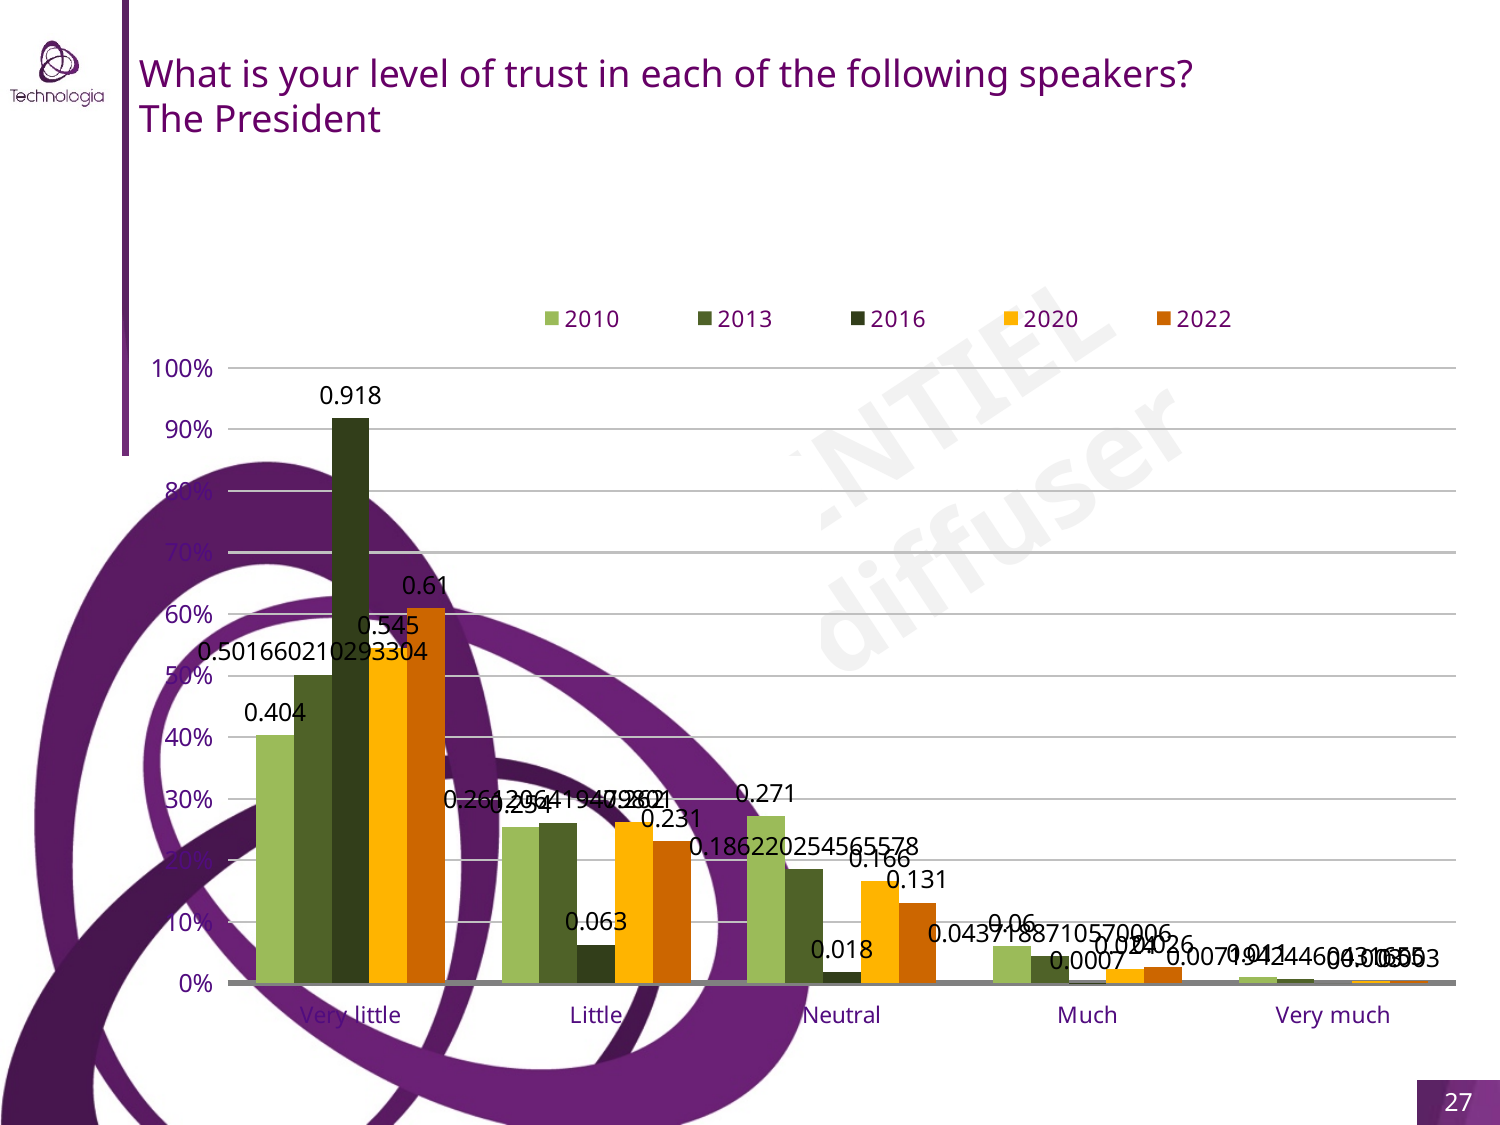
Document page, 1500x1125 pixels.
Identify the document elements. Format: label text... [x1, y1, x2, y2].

chart [123, 215, 1460, 1083]
title What is your level of trust in each of the following speakers? The President [123, 42, 1282, 185]
picture [1417, 1080, 1500, 1125]
picture [0, 0, 821, 1125]
picture [0, 33, 113, 114]
